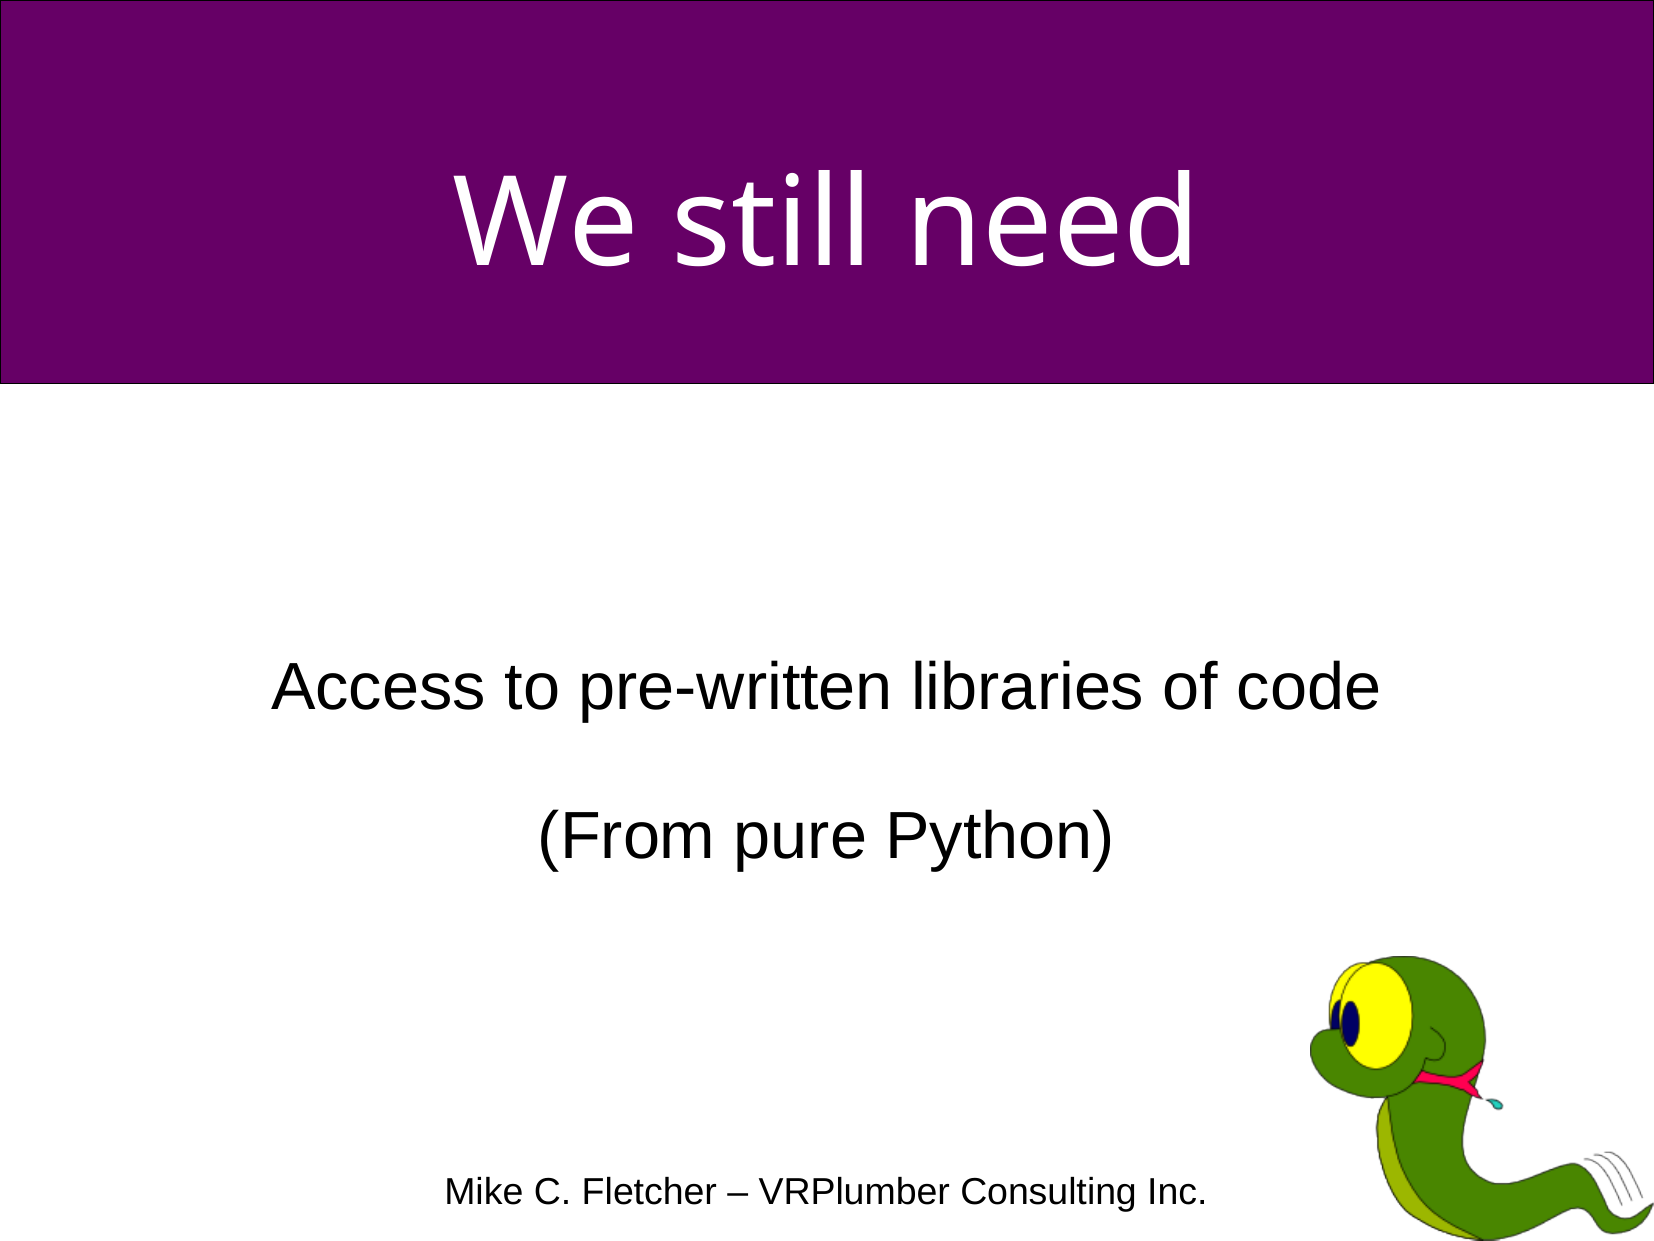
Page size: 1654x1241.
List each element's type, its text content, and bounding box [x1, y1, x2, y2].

picture [1310, 956, 1654, 1241]
title We still need [82, 49, 1571, 384]
subtitle Access to pre-written libraries of code (From pure Python) [82, 413, 1571, 1109]
